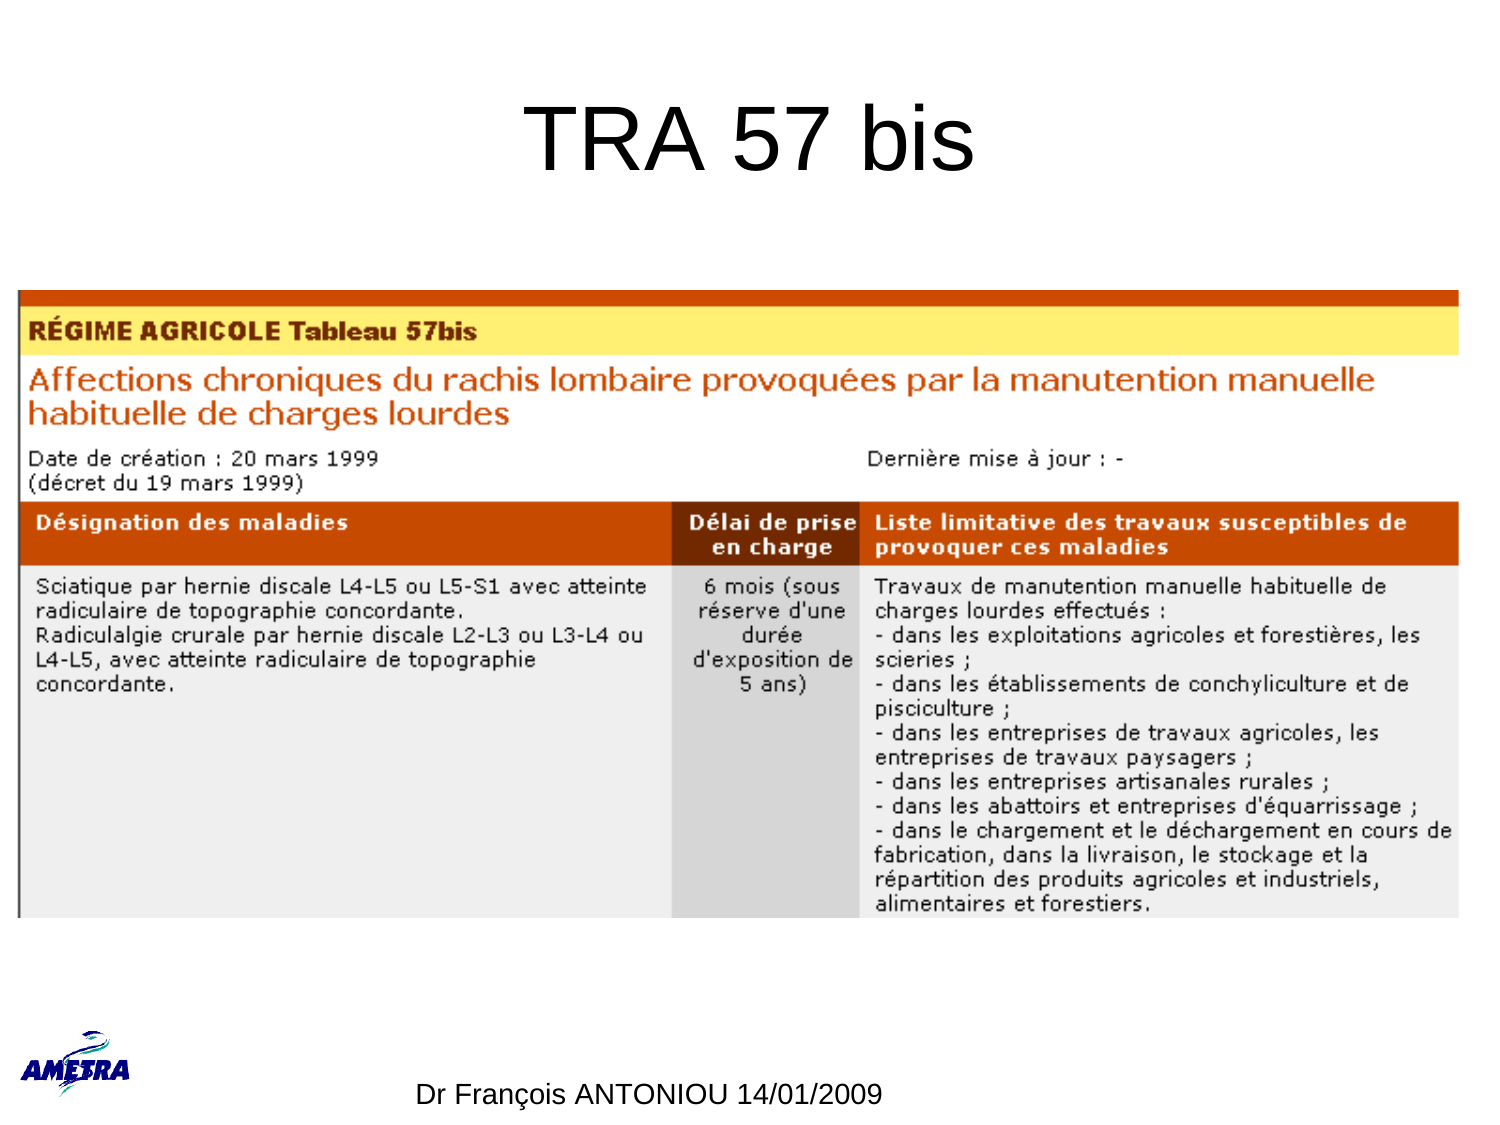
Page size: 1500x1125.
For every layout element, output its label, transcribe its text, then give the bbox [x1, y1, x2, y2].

picture [0, 1007, 154, 1125]
picture [17, 290, 1459, 918]
title TRA 57 bis [75, 45, 1426, 233]
